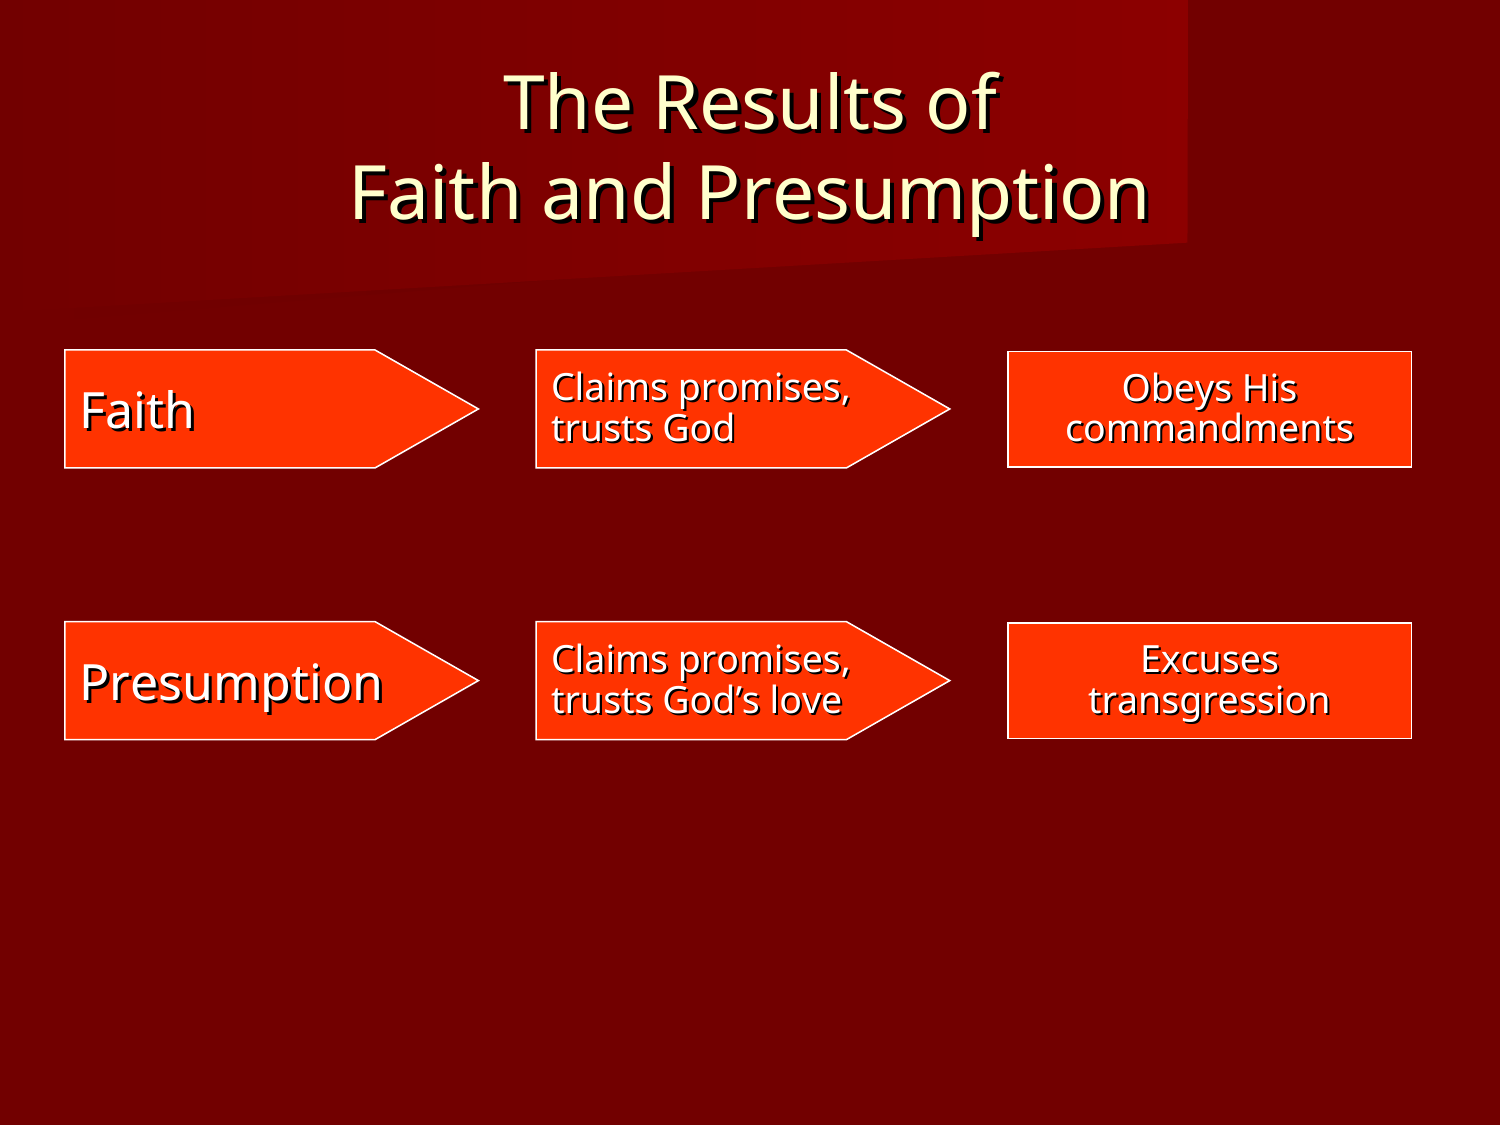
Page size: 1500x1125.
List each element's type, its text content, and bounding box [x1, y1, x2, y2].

text_box Obeys His commandments [1007, 351, 1412, 467]
text_box Faith [64, 349, 479, 468]
title The Results of Faith and Presumption [75, 47, 1426, 243]
text_box Claims promises, trusts God [536, 349, 950, 468]
text_box Presumption [64, 621, 479, 740]
text_box Claims promises, trusts God’s love [536, 621, 950, 740]
text_box Excuses transgression [1007, 622, 1412, 739]
